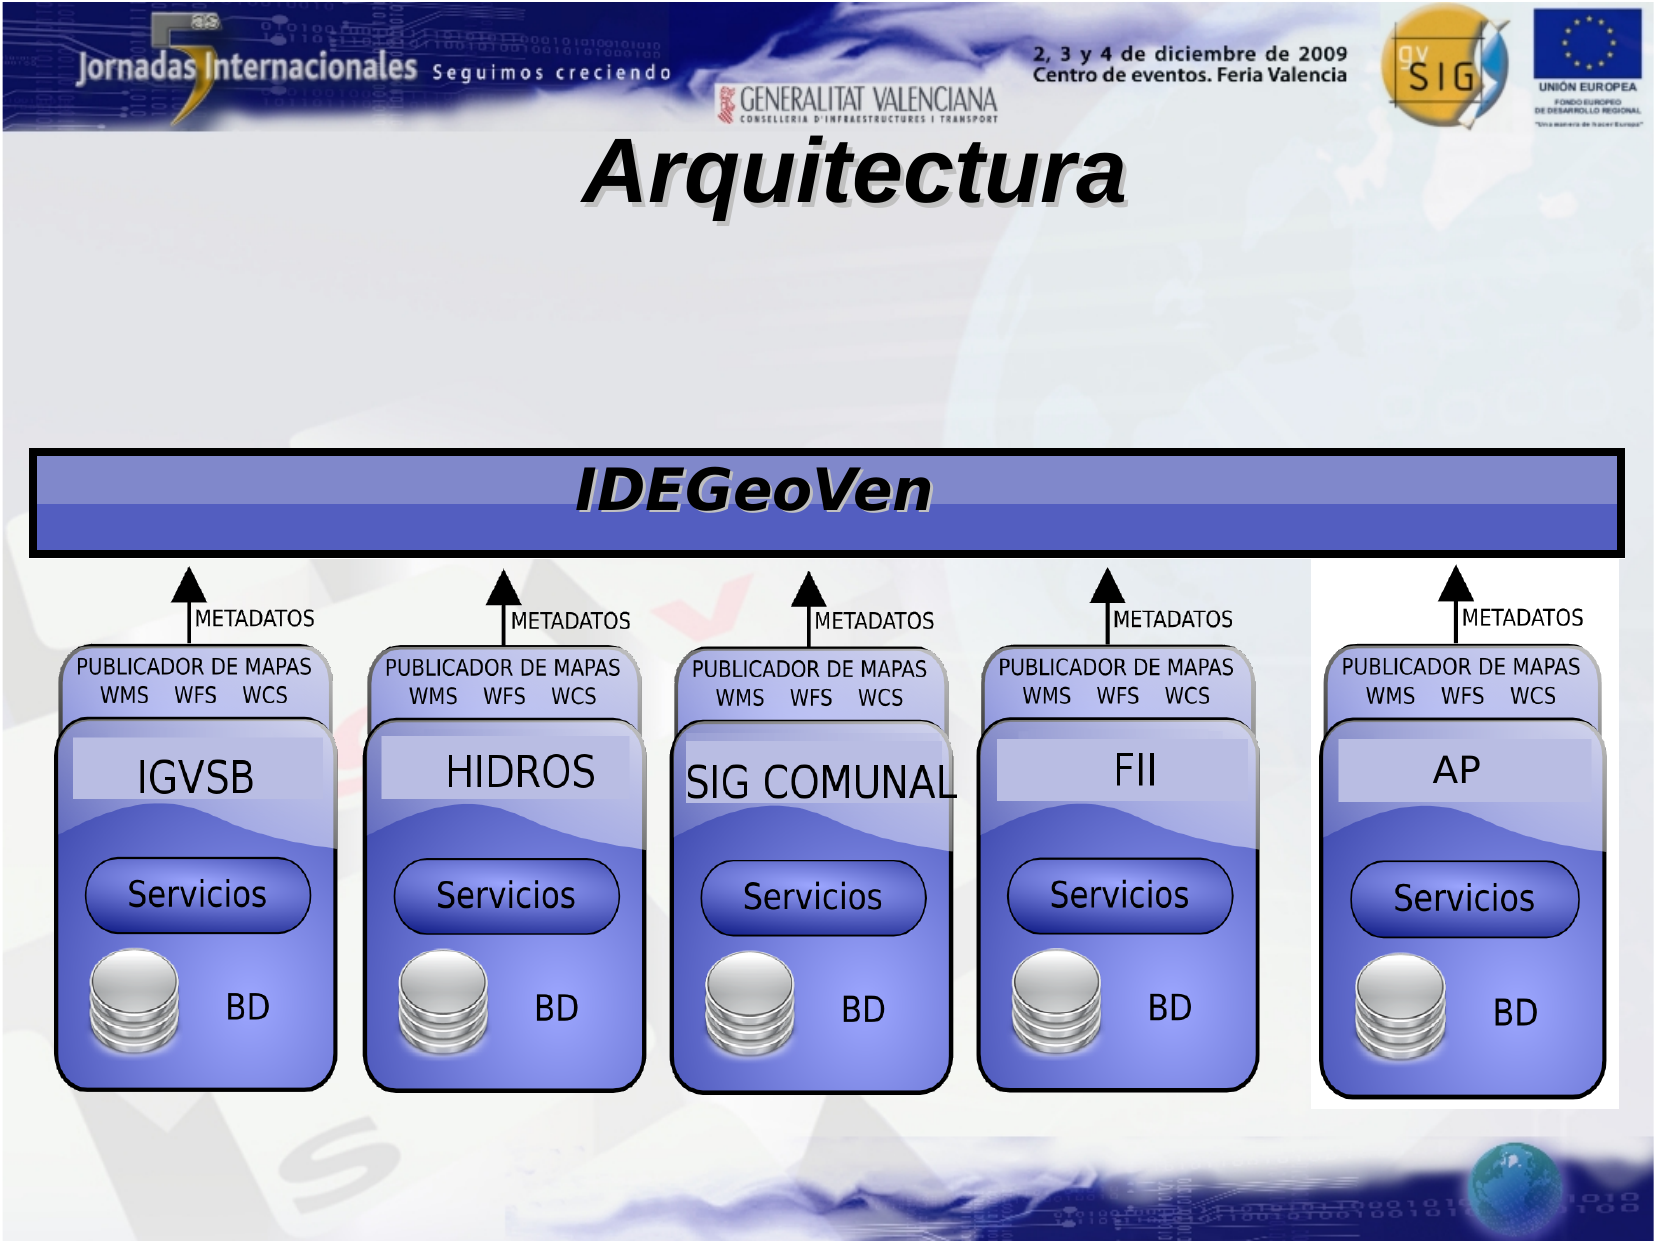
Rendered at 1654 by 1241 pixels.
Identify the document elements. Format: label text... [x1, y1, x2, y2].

text_box AP [1381, 741, 1530, 814]
picture [2, 2, 1654, 1241]
text_box IDEGeoVen [561, 448, 1195, 552]
title Arquitectura [124, 94, 1613, 249]
